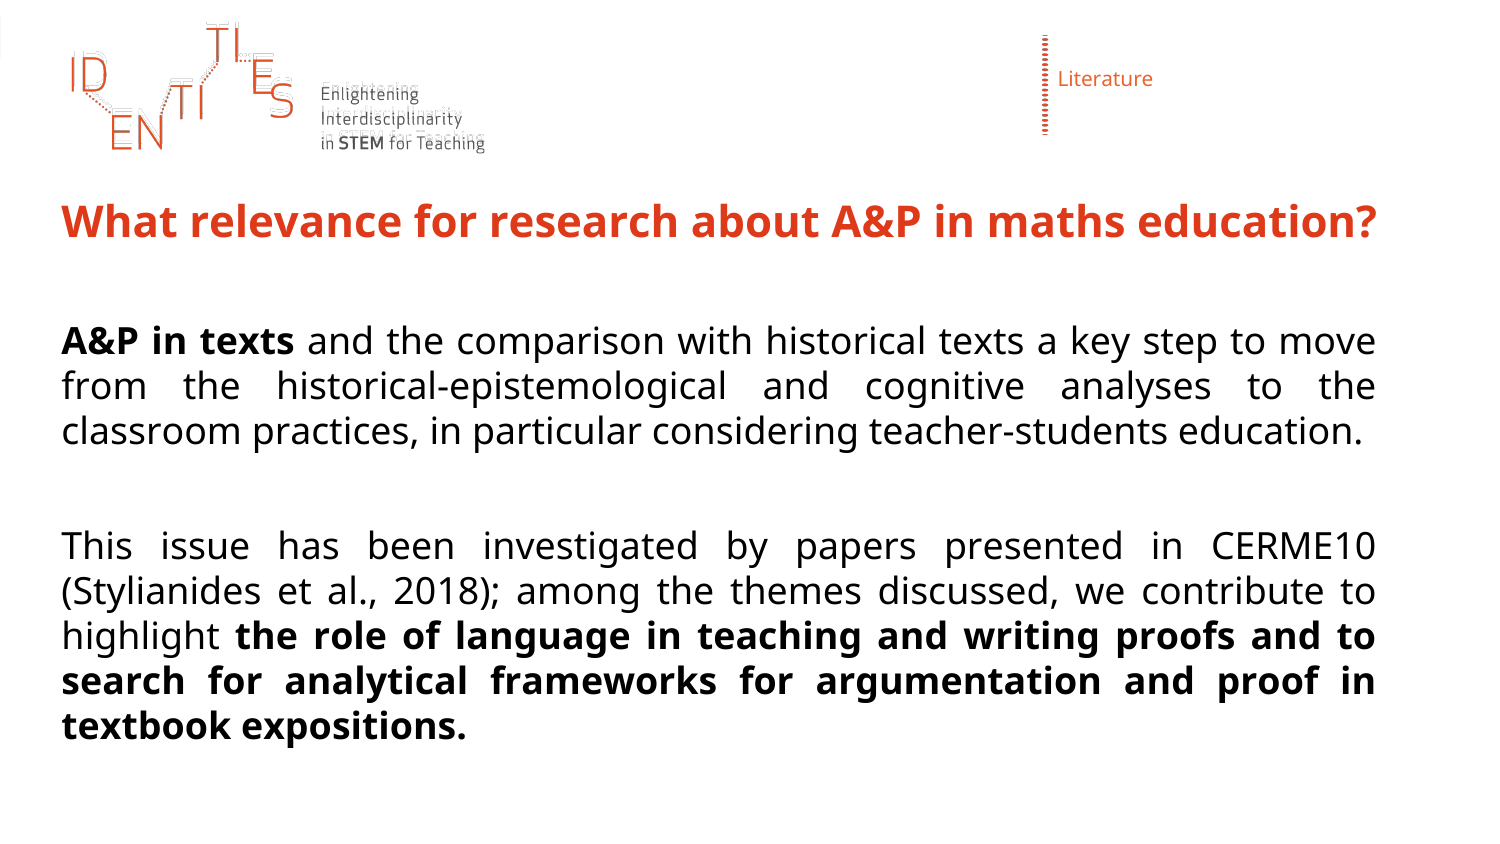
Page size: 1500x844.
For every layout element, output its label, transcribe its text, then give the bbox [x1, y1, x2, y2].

text_box Literature [1046, 60, 1444, 109]
picture [71, 18, 485, 157]
text_box What relevance for research about A&P in maths education? A&P in texts and the comparison with historical texts a key step to move from the historical-epistemological and cognitive analyses to the classroom practices, in particular considering teacher-students education. This issue has been investigated by papers presented in CERME10 (Stylianides et al., 2018); among the themes discussed, we contribute to highlight the role of language in teaching and writing proofs and to search for analytical frameworks for argumentation and proof in textbook expositions. [46, 179, 1397, 839]
picture [1042, 35, 1051, 135]
